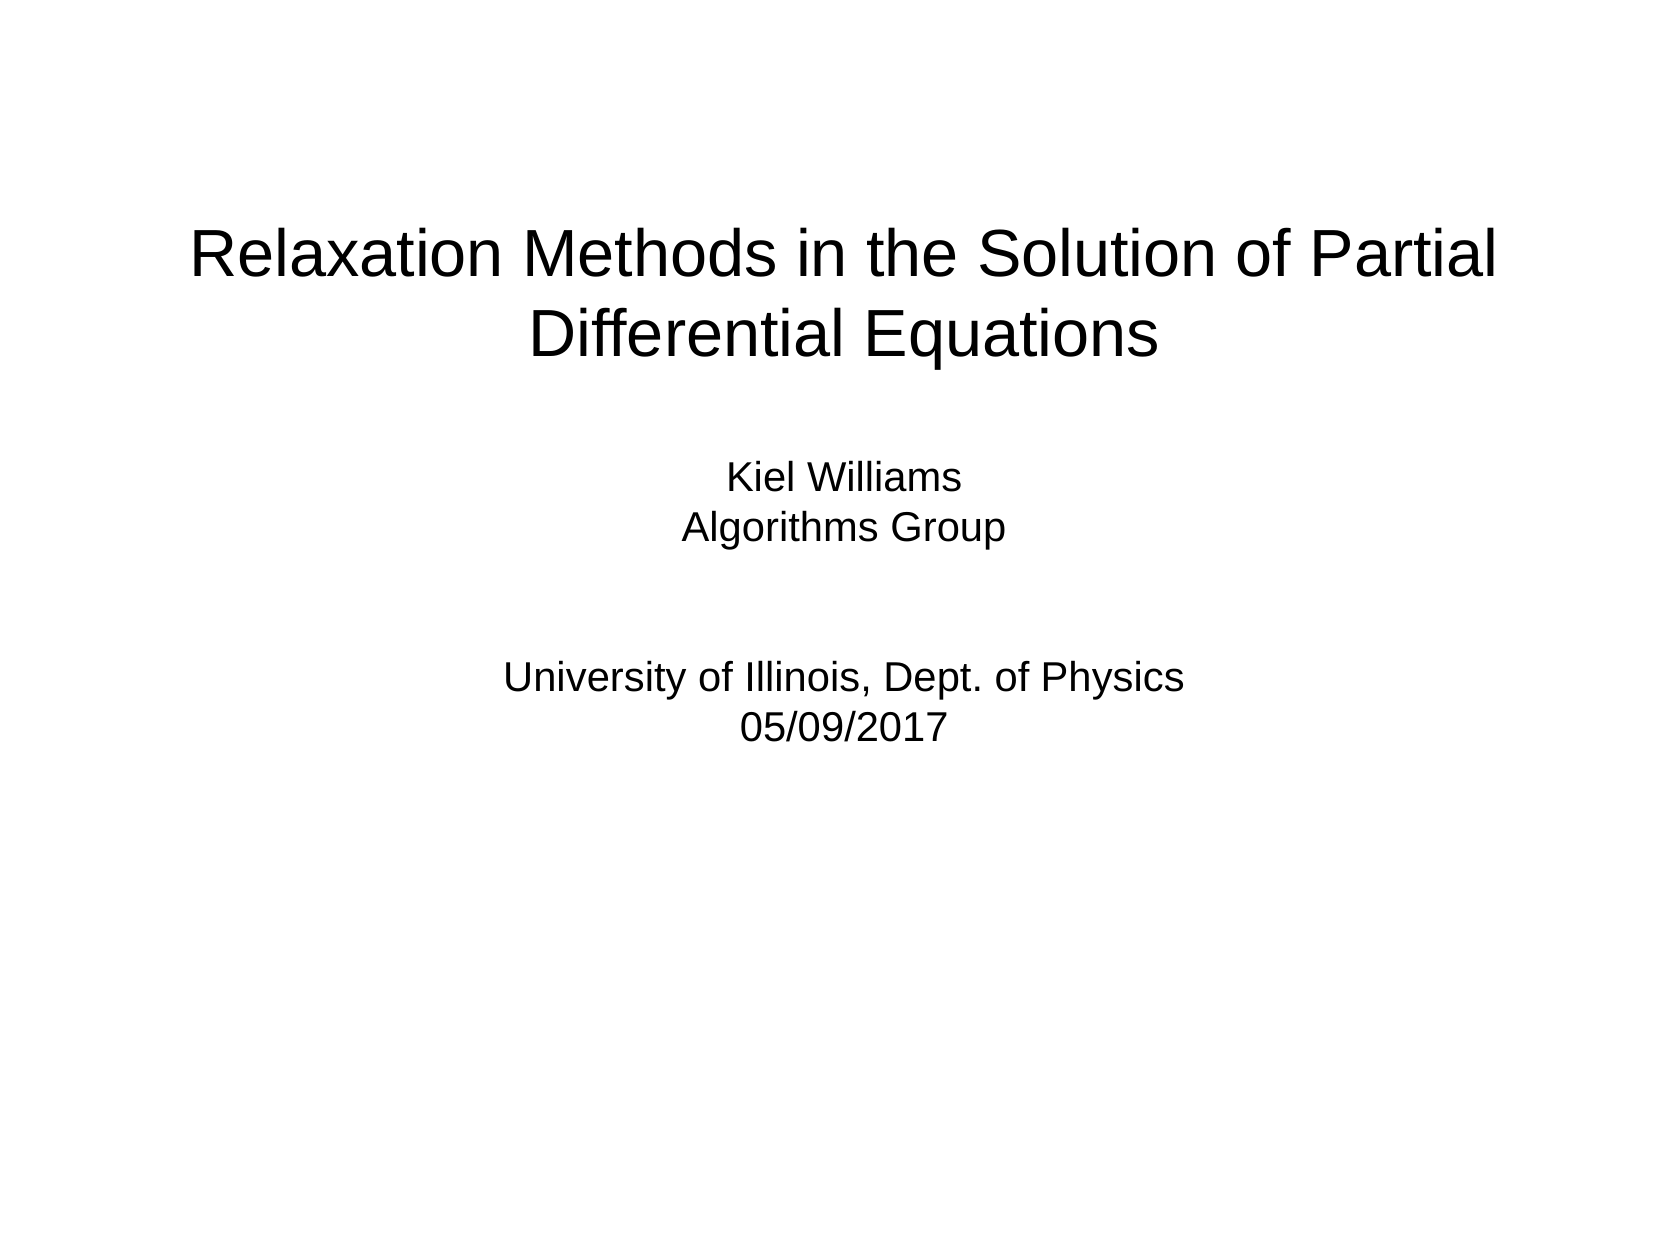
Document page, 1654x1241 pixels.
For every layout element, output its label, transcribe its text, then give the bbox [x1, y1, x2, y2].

text_box Relaxation Methods in the Solution of Partial Differential Equations Kiel Williams Algorithms Group University of Illinois, Dept. of Physics 05/09/2017 [82, 170, 1571, 785]
